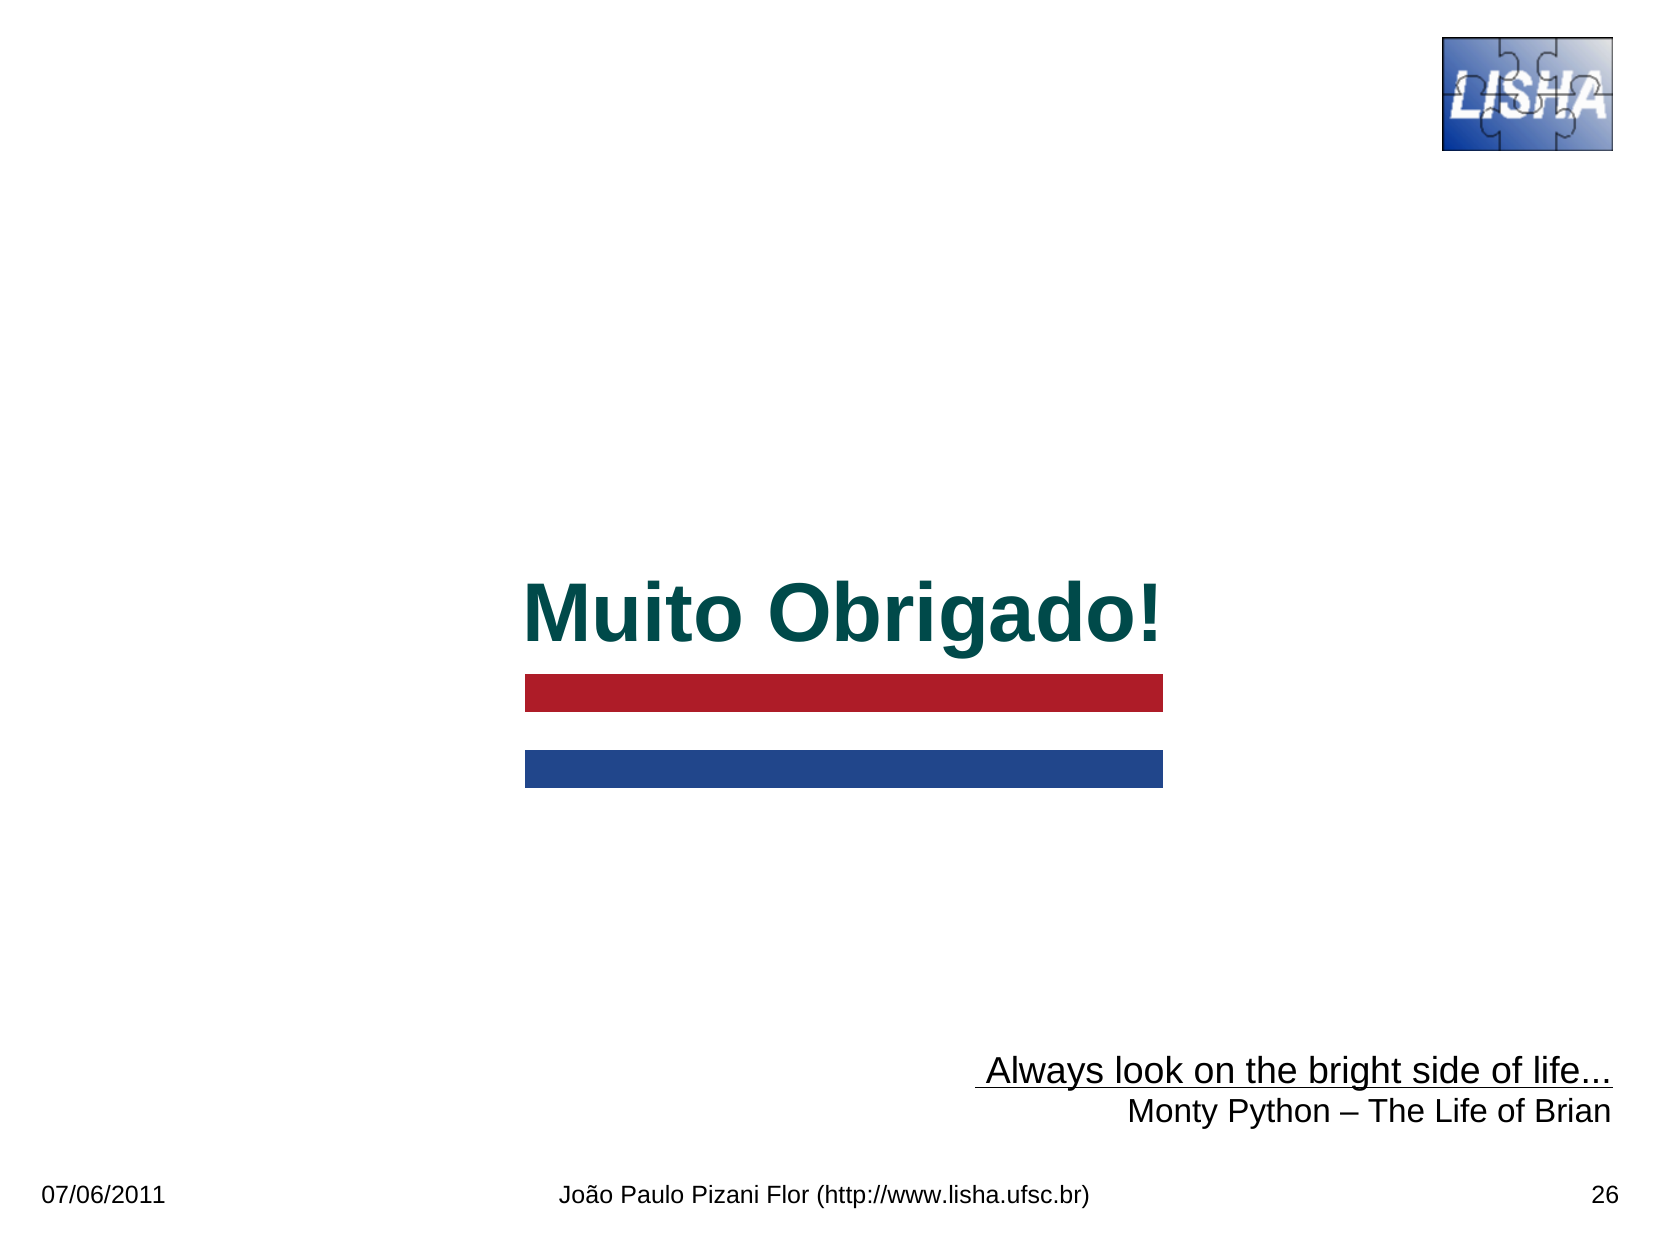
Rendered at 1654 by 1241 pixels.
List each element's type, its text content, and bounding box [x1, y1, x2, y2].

picture [525, 674, 1163, 788]
text_box Always look on the bright side of life... Monty Python – The Life of Brian [985, 1050, 1613, 1087]
text_box Always look on the bright side of life... Monty Python – The Life of Brian [985, 1088, 1613, 1138]
picture [1442, 37, 1613, 151]
title Muito Obrigado! [150, 562, 1538, 676]
